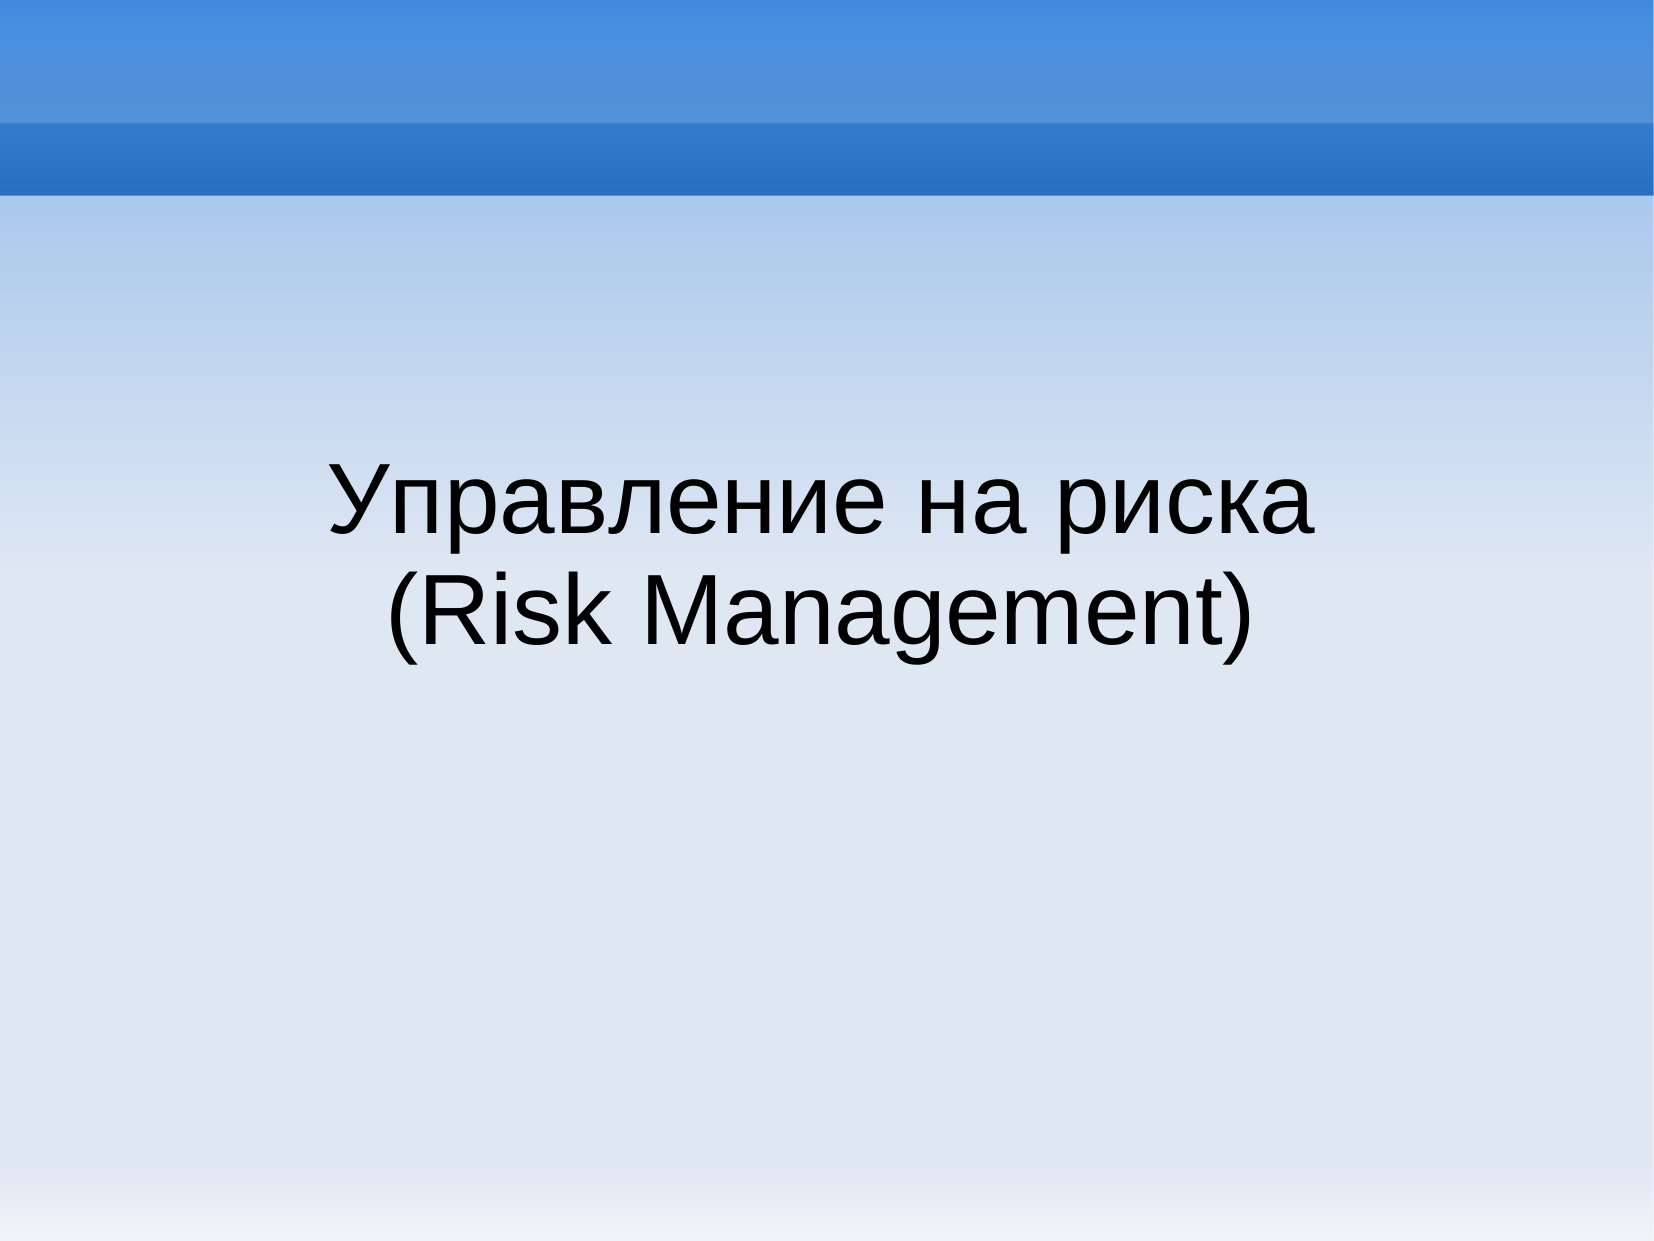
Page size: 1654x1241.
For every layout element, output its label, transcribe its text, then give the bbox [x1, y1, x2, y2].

picture [0, 0, 1654, 1241]
subtitle Управление на риска (Risk Management) [76, 0, 1565, 1109]
